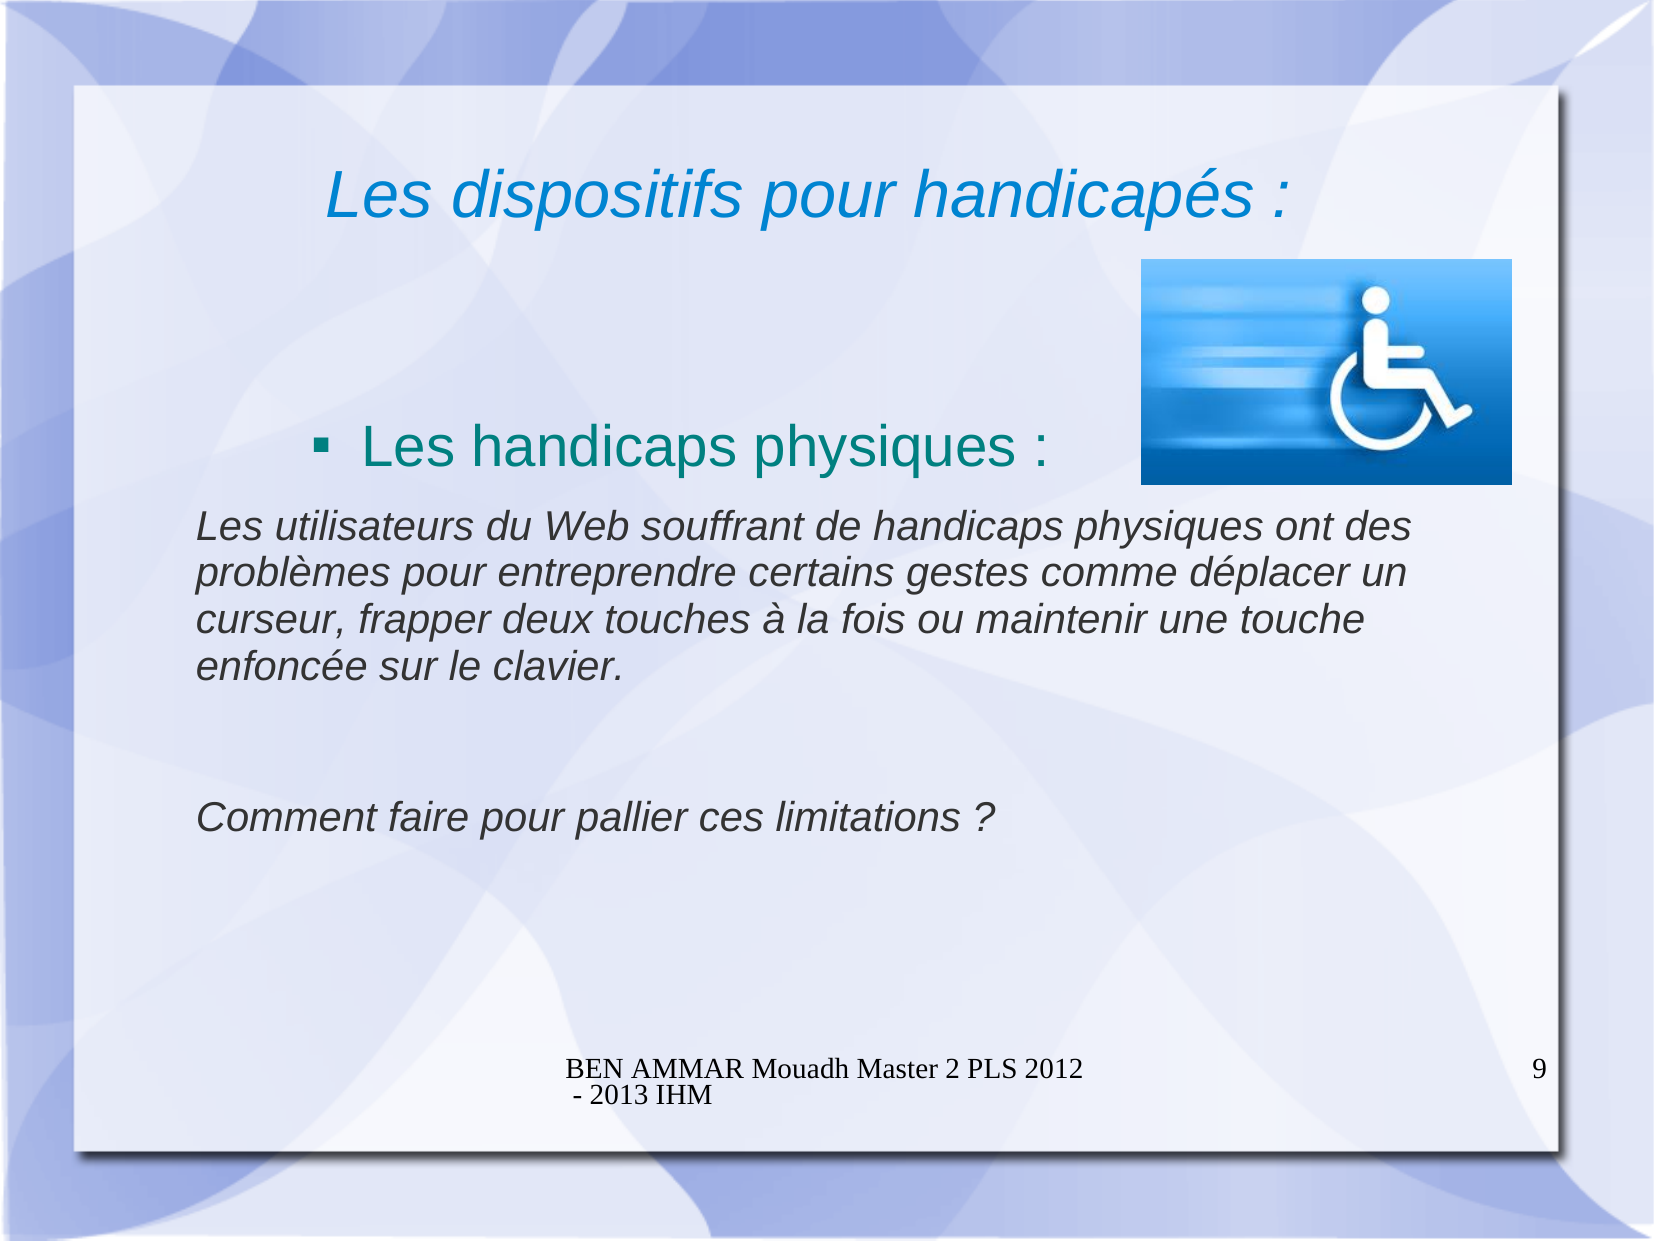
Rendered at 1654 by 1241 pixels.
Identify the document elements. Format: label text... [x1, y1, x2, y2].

picture [0, 0, 1654, 1241]
list Les handicaps physiques : Les utilisateurs du Web souffrant de handicaps physiques ont des problèmes pour entreprendre certains gestes comme déplacer un curseur, frapper deux touches à la fois ou maintenir une touche enfoncée sur le clavier. Comment faire pour pallier ces limitations ? [125, 221, 1484, 1022]
title Les dispositifs pour handicapés : [82, 90, 1536, 298]
